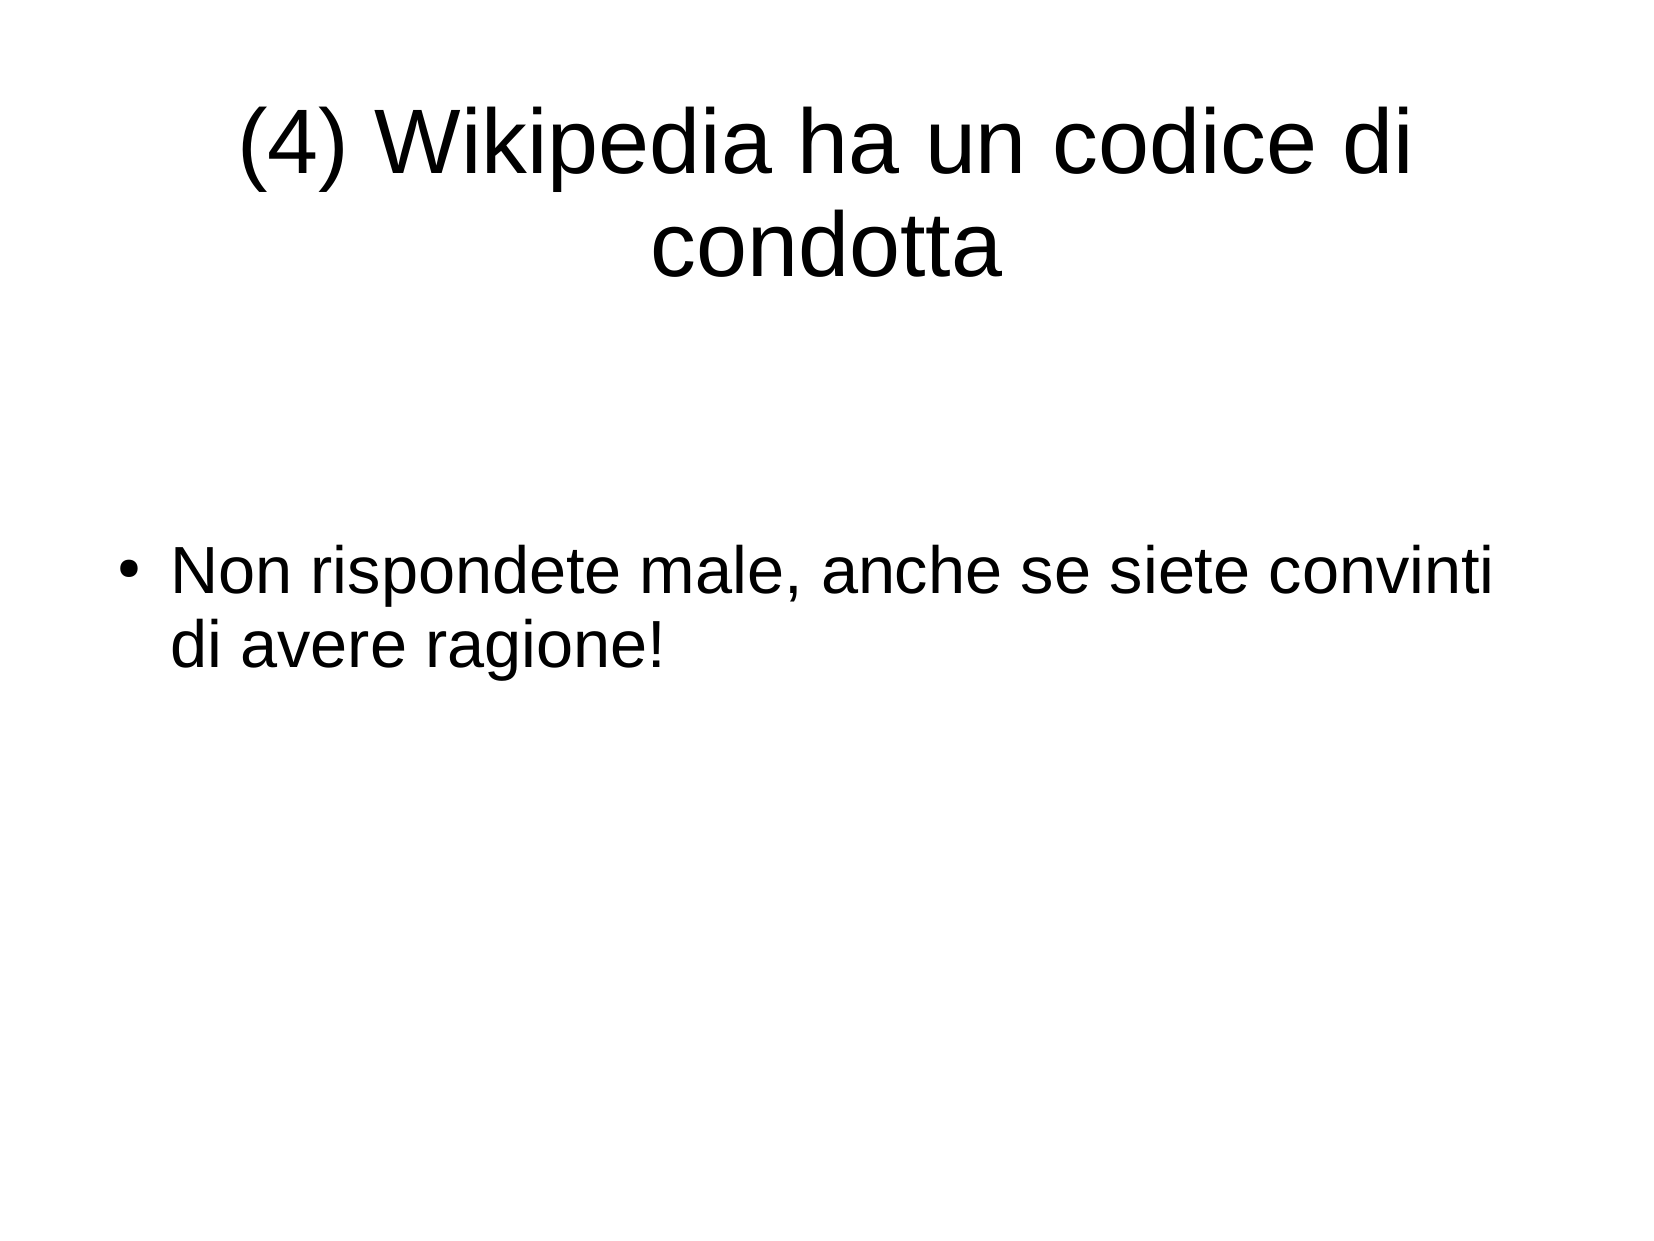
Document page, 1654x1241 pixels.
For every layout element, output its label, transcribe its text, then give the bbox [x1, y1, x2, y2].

title (4) Wikipedia ha un codice di condotta [82, 90, 1571, 298]
list Non rispondete male, anche se siete convinti di avere ragione! [99, 532, 1555, 708]
